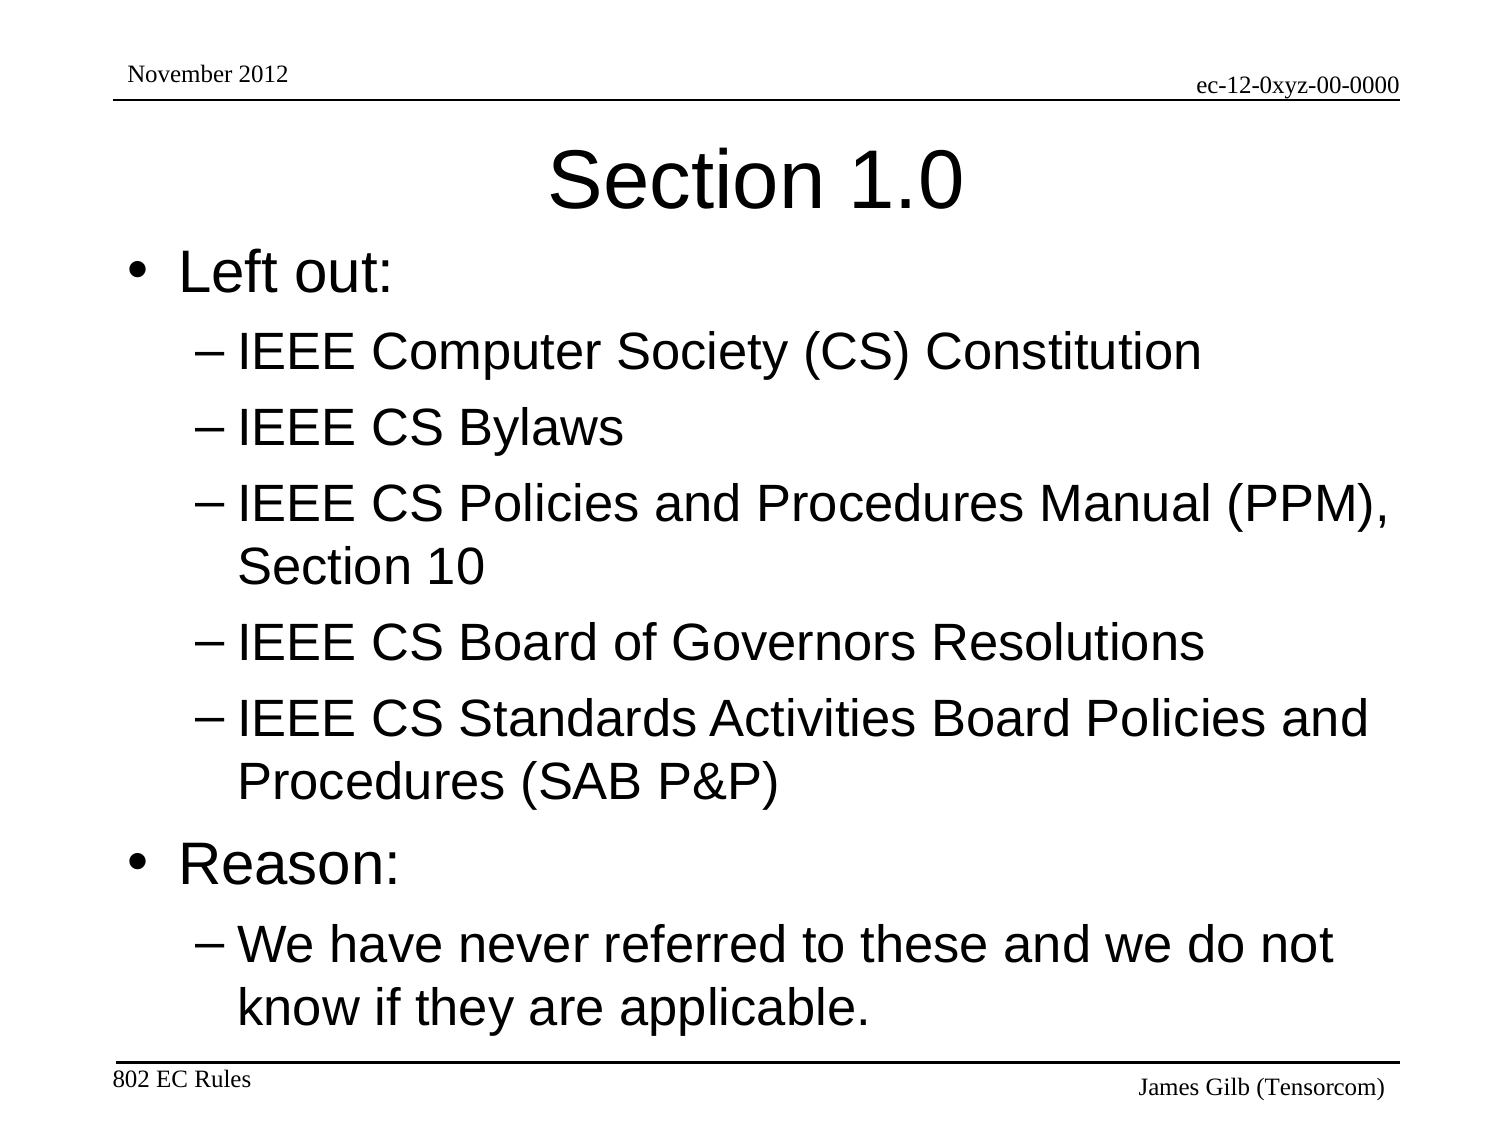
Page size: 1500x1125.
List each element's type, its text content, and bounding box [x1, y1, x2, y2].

list Left out: IEEE Computer Society (CS) Constitution IEEE CS Bylaws IEEE CS Policies and Procedures Manual (PPM), Section 10 IEEE CS Board of Governors Resolutions IEEE CS Standards Activities Board Policies and Procedures (SAB P&P) Reason: We have never referred to these and we do not know if they are applicable. [112, 224, 1426, 1051]
title Section 1.0 [112, 112, 1401, 224]
